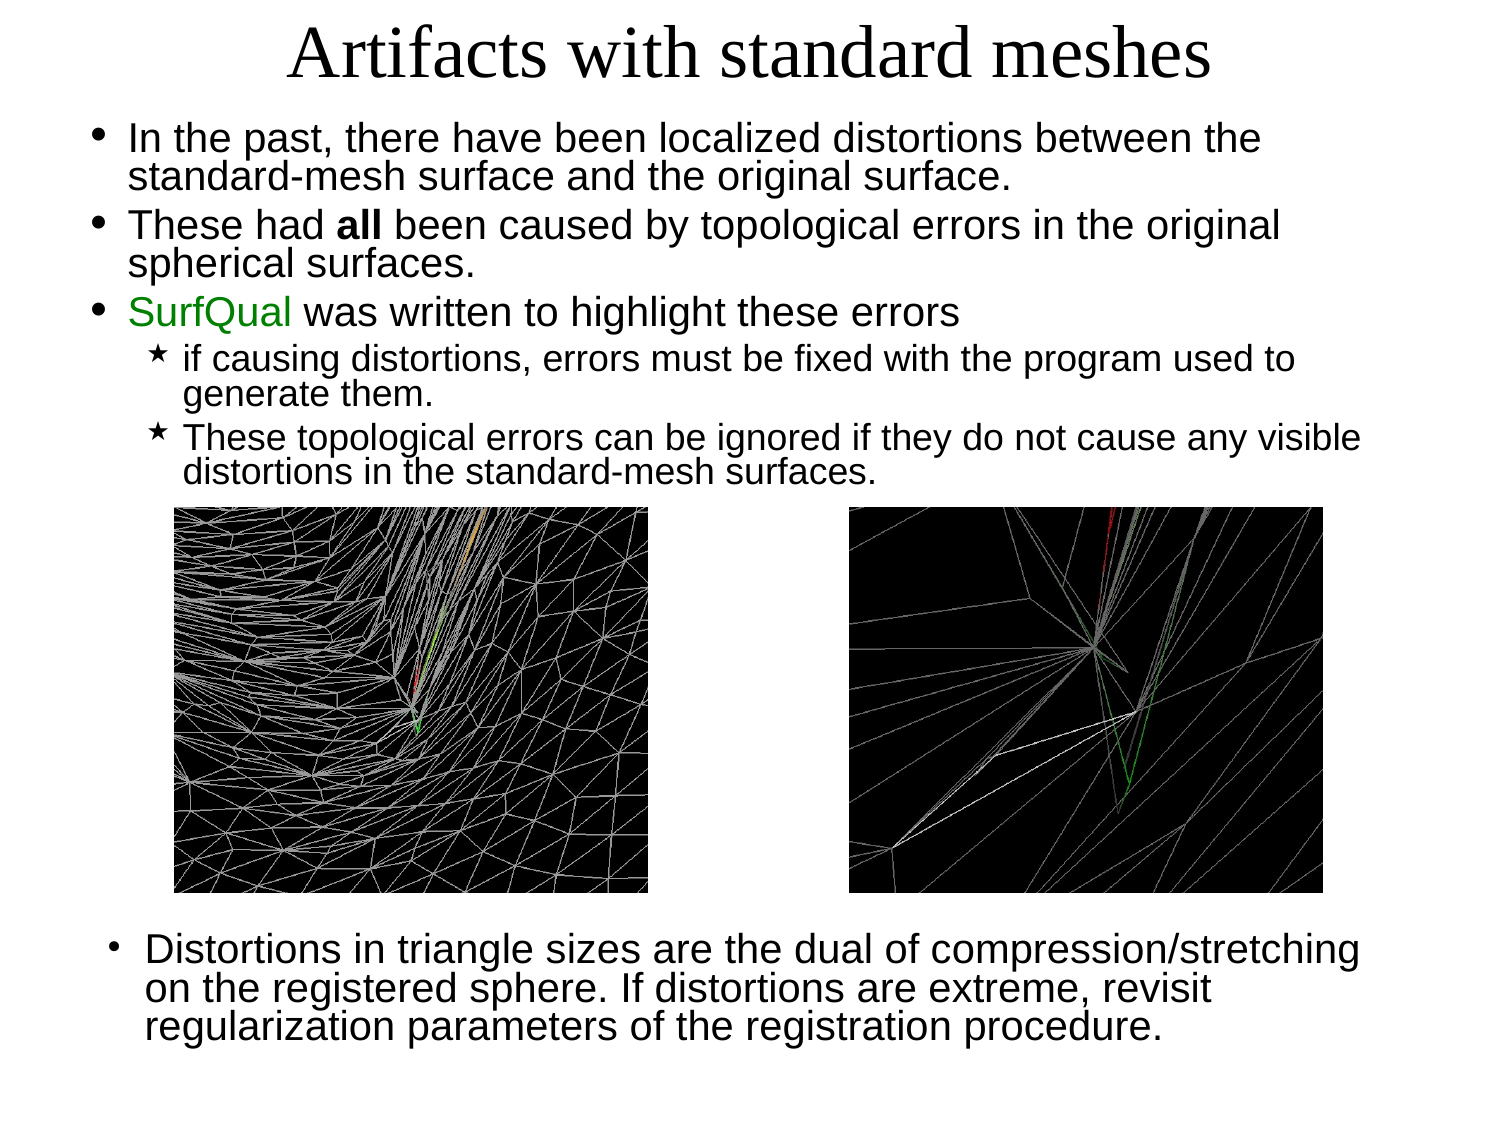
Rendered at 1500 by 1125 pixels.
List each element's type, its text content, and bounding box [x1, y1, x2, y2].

list In the past, there have been localized distortions between the standard-mesh surface and the original surface. These had all been caused by topological errors in the original spherical surfaces. SurfQual was written to highlight these errors if causing distortions, errors must be fixed with the program used to generate them. These topological errors can be ignored if they do not cause any visible distortions in the standard-mesh surfaces. [74, 99, 1388, 501]
text_box Distortions in triangle sizes are the dual of compression/stretching on the registered sphere. If distortions are extreme, revisit regularization parameters of the registration procedure. [92, 911, 1405, 1125]
title Artifacts with standard meshes [75, 0, 1426, 100]
picture [174, 507, 648, 893]
picture [849, 507, 1323, 893]
